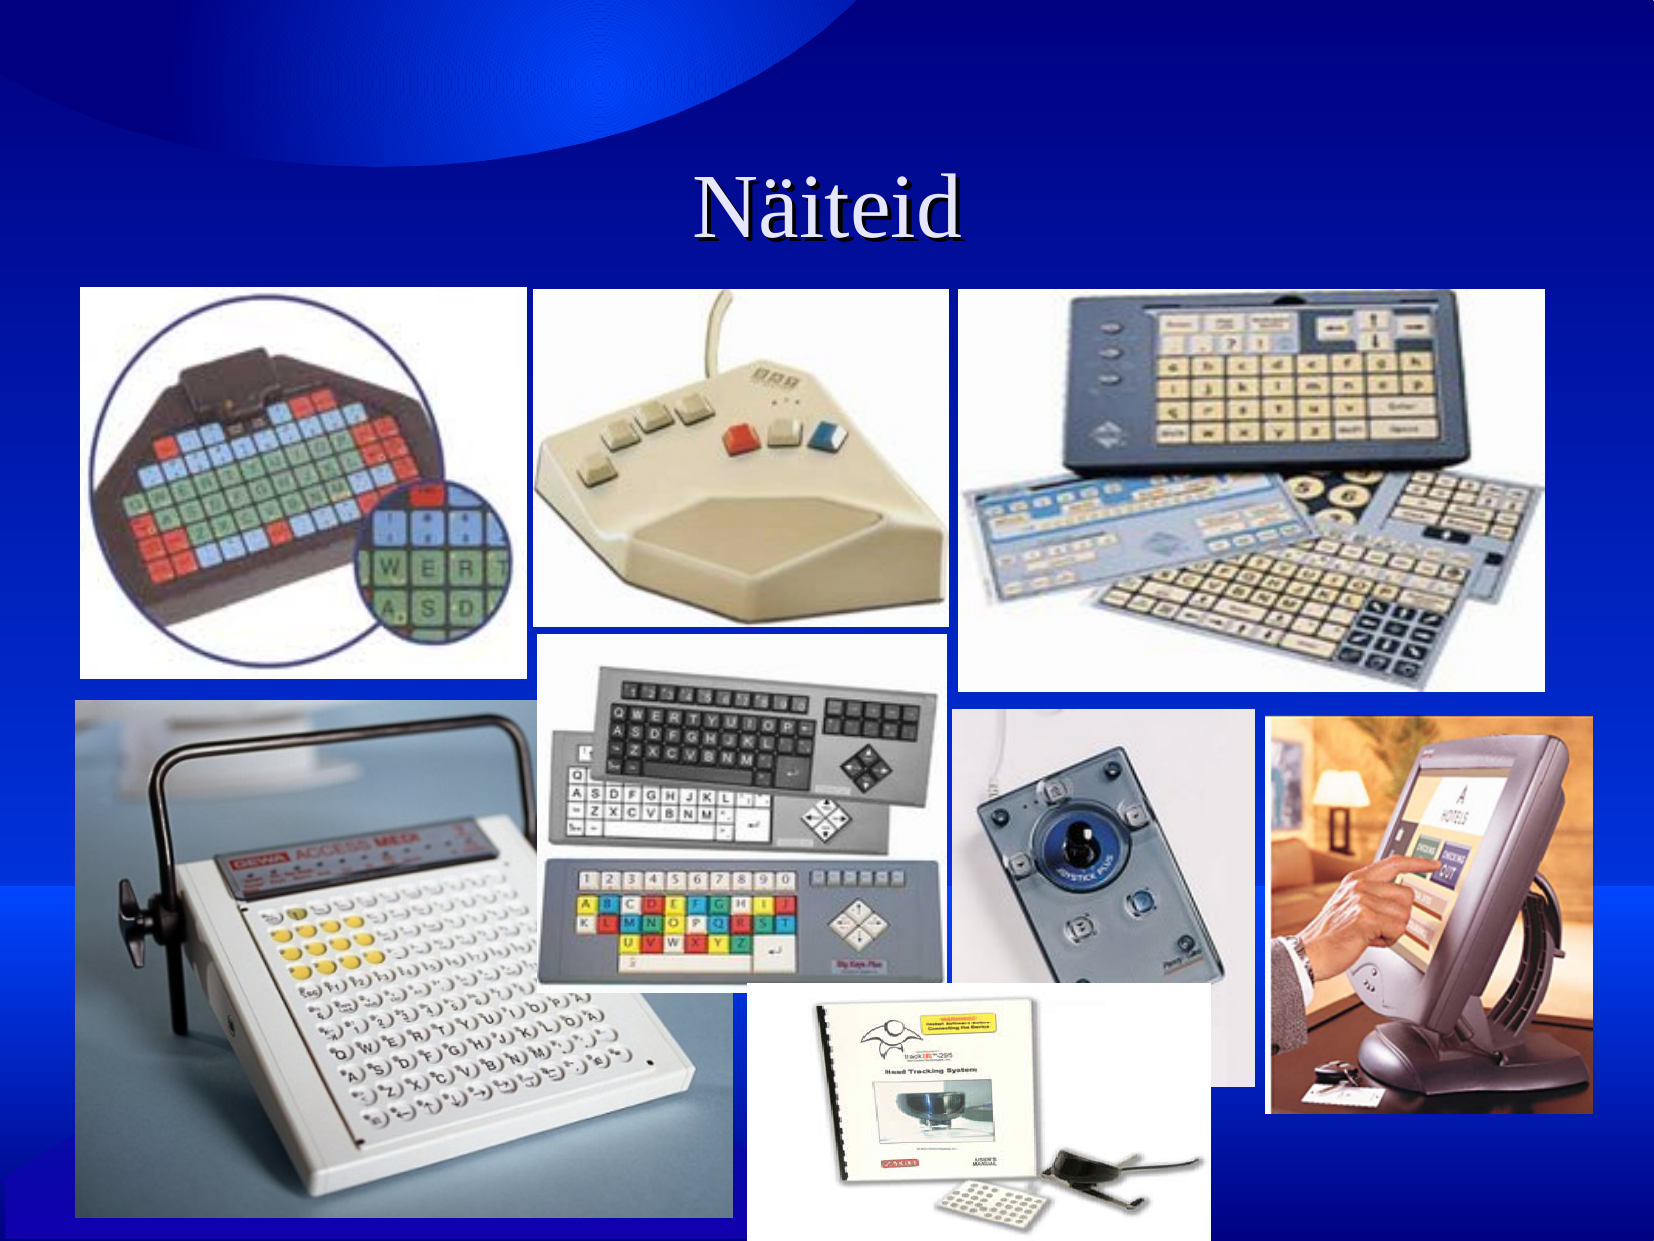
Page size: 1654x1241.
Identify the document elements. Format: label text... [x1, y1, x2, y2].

picture [533, 289, 949, 627]
picture [958, 289, 1545, 692]
picture [1265, 715, 1593, 1114]
title Näiteid [121, 102, 1534, 311]
picture [80, 287, 527, 679]
picture [75, 634, 1255, 1241]
